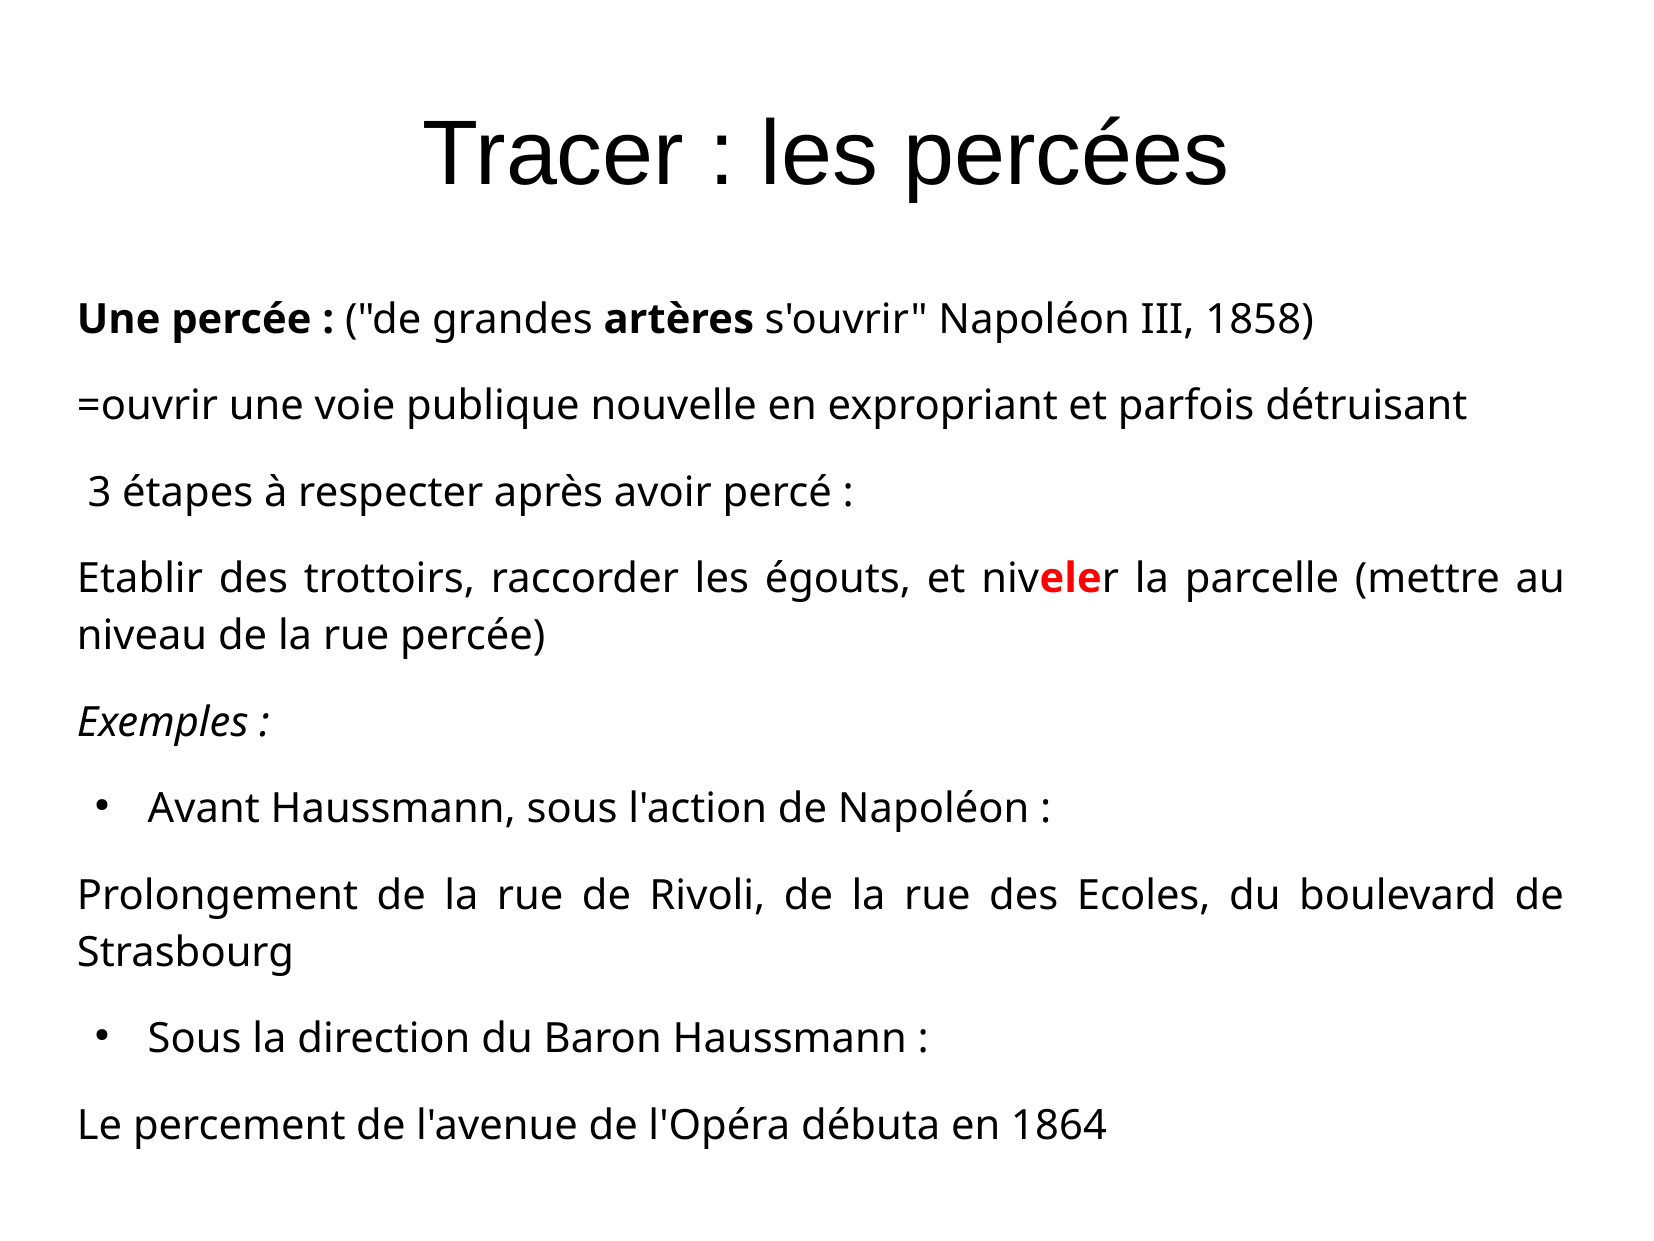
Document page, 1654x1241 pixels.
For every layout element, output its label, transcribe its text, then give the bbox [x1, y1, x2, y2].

title Tracer : les percées [82, 49, 1571, 257]
list Une percée : ("de grandes artères s'ouvrir" Napoléon III, 1858) =ouvrir une voie publique nouvelle en expropriant et parfois détruisant 3 étapes à respecter après avoir percé : Etablir des trottoirs, raccorder les égouts, et niveler la parcelle (mettre au niveau de la rue percée) Exemples : Avant Haussmann, sous l'action de Napoléon : Prolongement de la rue de Rivoli, de la rue des Ecoles, du boulevard de Strasbourg Sous la direction du Baron Haussmann : Le percement de l'avenue de l'Opéra débuta en 1864 [76, 288, 1565, 1211]
